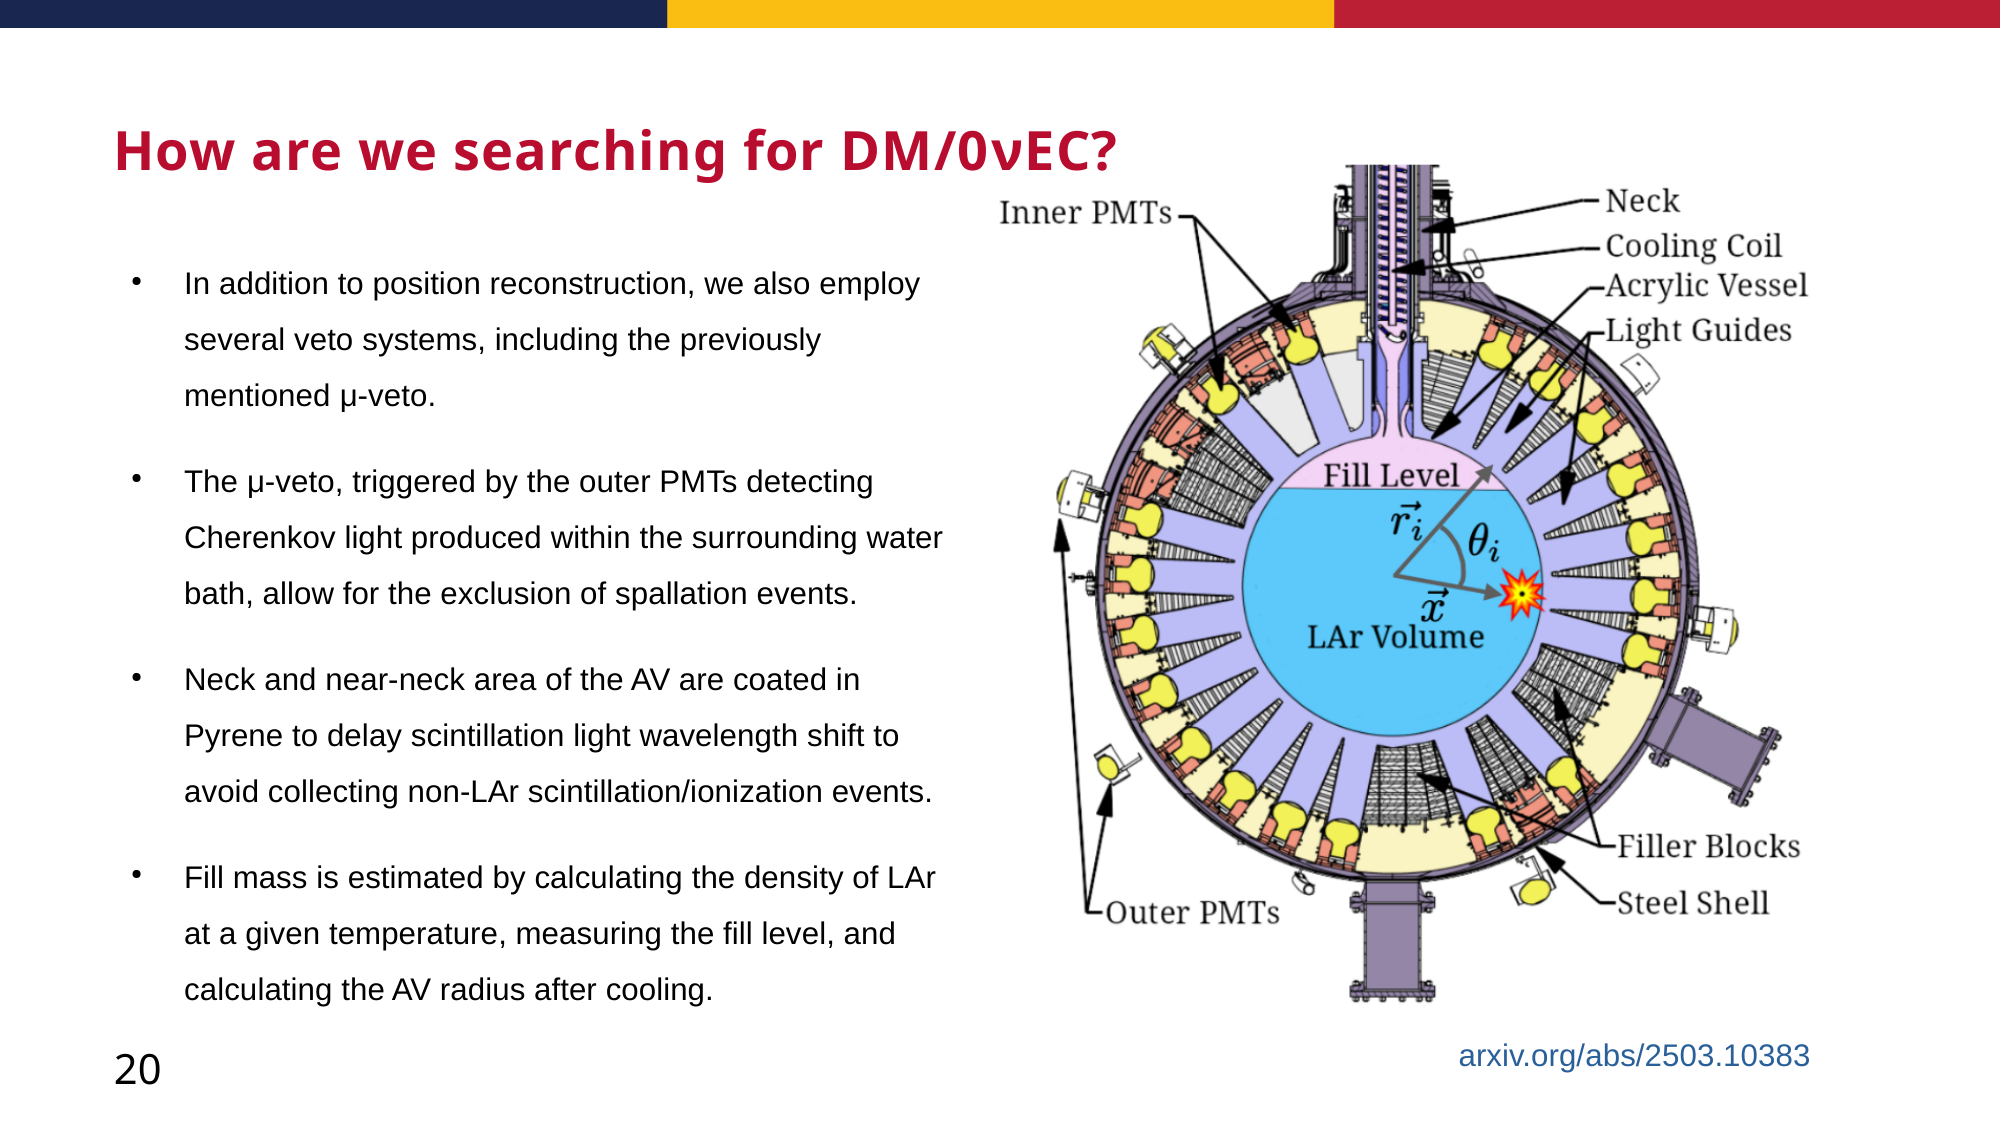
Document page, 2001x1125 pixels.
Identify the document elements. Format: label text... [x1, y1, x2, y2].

picture [944, 219, 1831, 1004]
title How are we searching for DM/0νEC? [98, 115, 1886, 219]
picture [0, 0, 2000, 28]
text_box arxiv.org/abs/2503.10383 [1443, 1031, 1824, 1081]
slide_number <number> [99, 1035, 190, 1092]
list In addition to position reconstruction, we also employ several veto systems, including the previously mentioned μ-veto. The μ-veto, triggered by the outer PMTs detecting Cherenkov light produced within the surrounding water bath, allow for the exclusion of spallation events. Neck and near-neck area of the AV are coated in Pyrene to delay scintillation light wavelength shift to avoid collecting non-LAr scintillation/ionization events. Fill mass is estimated by calculating the density of LAr at a given temperature, measuring the fill level, and calculating the AV radius after cooling. [98, 236, 963, 1034]
